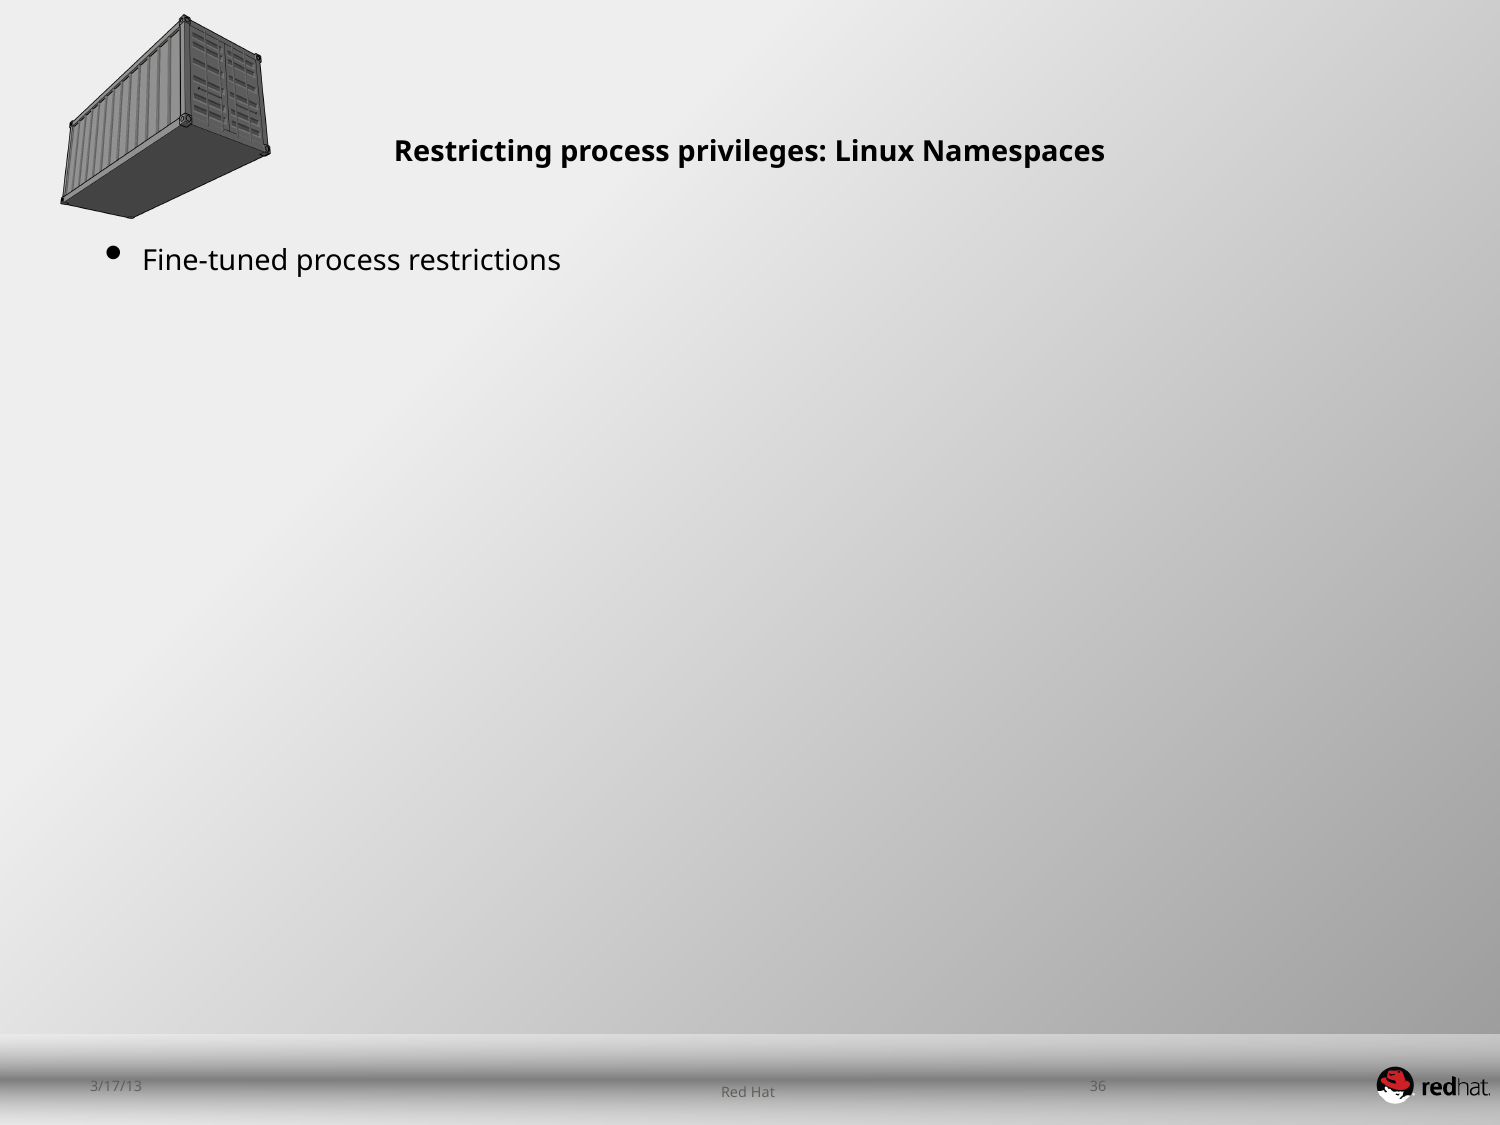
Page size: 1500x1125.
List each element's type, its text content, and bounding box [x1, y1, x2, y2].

title Restricting process privileges: Linux Namespaces [271, 22, 1426, 188]
footer Red Hat [300, 1065, 1200, 1110]
picture [60, 14, 271, 219]
slide_number 3/17/13 [75, 1051, 425, 1112]
list Fine-tuned process restrictions [74, 209, 1425, 1012]
slide_number <number> [1074, 1051, 1337, 1112]
picture [1364, 1057, 1500, 1110]
